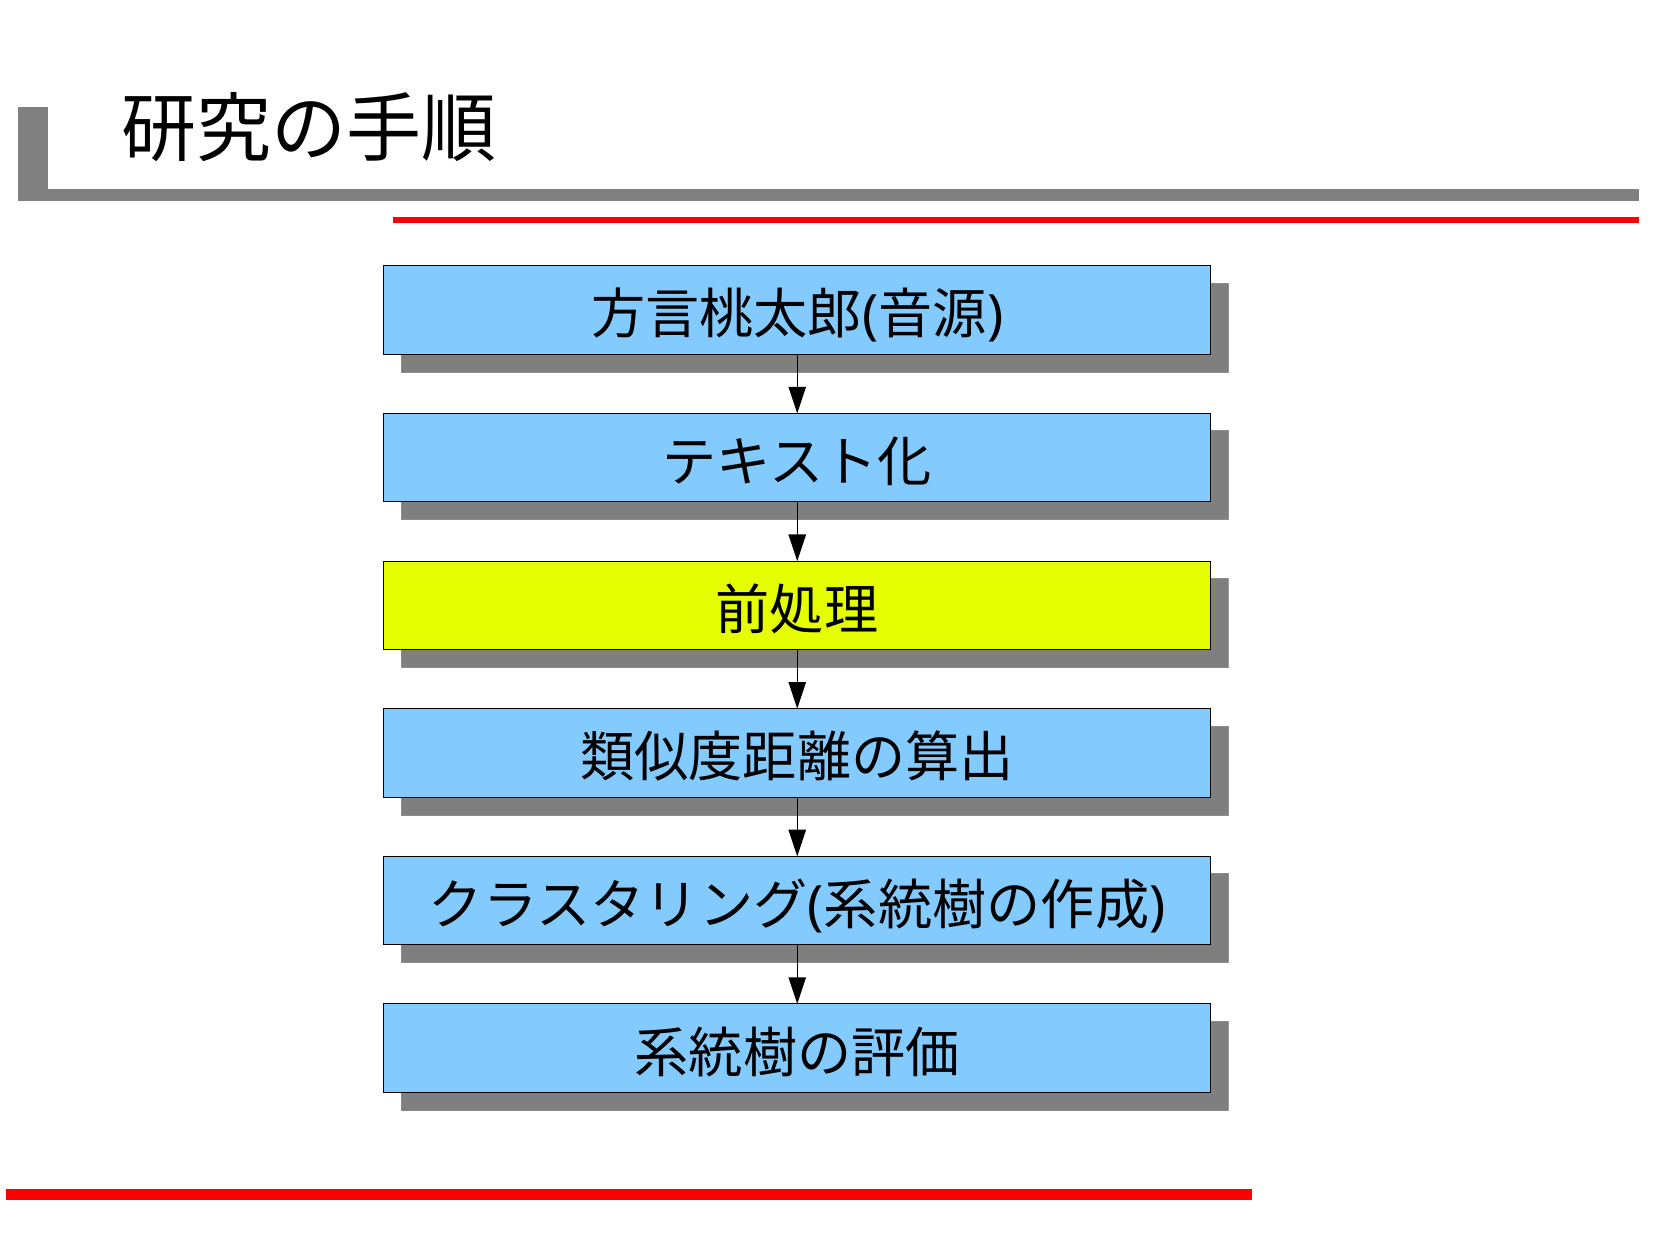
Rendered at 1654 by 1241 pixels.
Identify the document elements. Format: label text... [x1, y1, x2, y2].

text_box 前処理 [383, 561, 1211, 650]
text_box クラスタリング(系統樹の作成) [383, 856, 1211, 945]
text_box 系統樹の評価 [383, 1003, 1211, 1093]
text_box 方言桃太郎(音源) [383, 265, 1211, 355]
text_box 類似度距離の算出 [383, 708, 1211, 798]
text_box テキスト化 [383, 413, 1211, 502]
title 研究の手順 [121, 18, 1534, 226]
